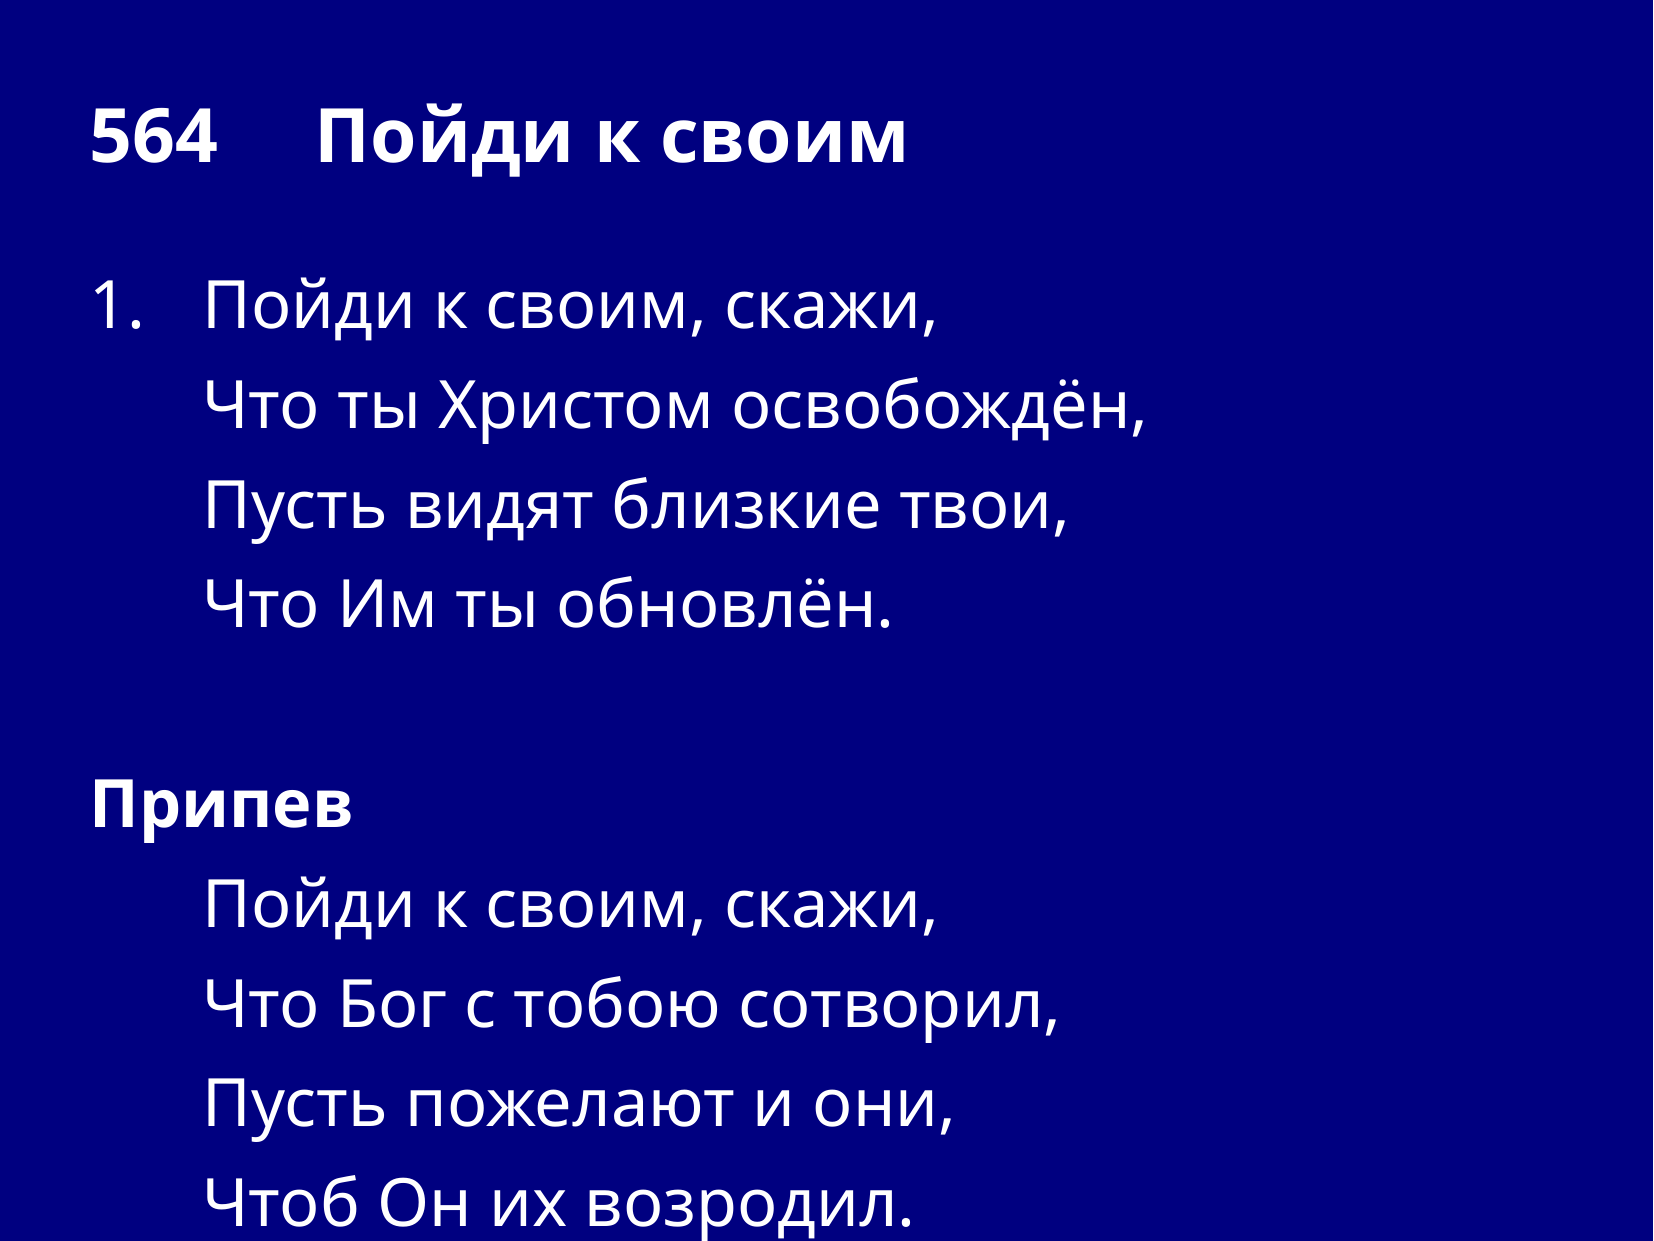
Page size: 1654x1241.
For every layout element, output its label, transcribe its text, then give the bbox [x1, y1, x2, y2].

text_box 564 Пойди к своим [75, 75, 1576, 188]
text_box 1. Пойди к своим, скажи, Что ты Христом освобождён, Пусть видят близкие твои, Что Им ты обновлён. Припев Пойди к своим, скажи, Что Бог с тобою сотворил, Пусть пожелают и они, Чтоб Он их возродил. [75, 188, 1576, 1163]
